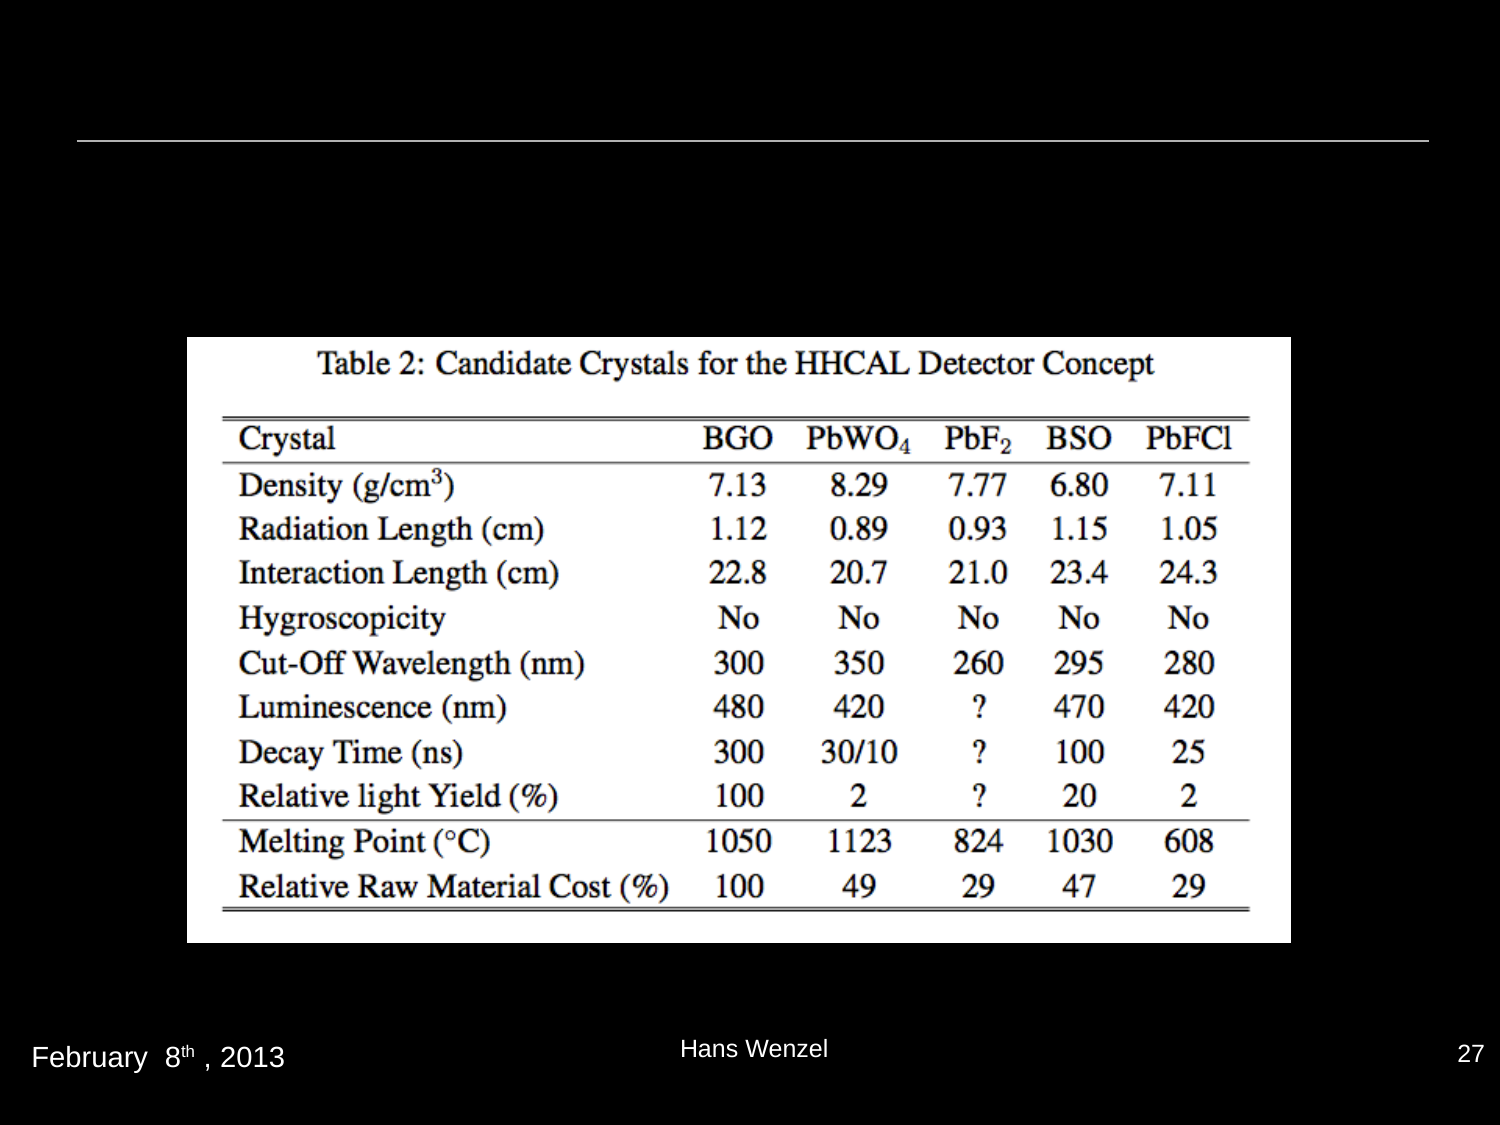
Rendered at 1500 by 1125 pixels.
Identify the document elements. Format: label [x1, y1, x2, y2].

picture [187, 337, 1291, 943]
